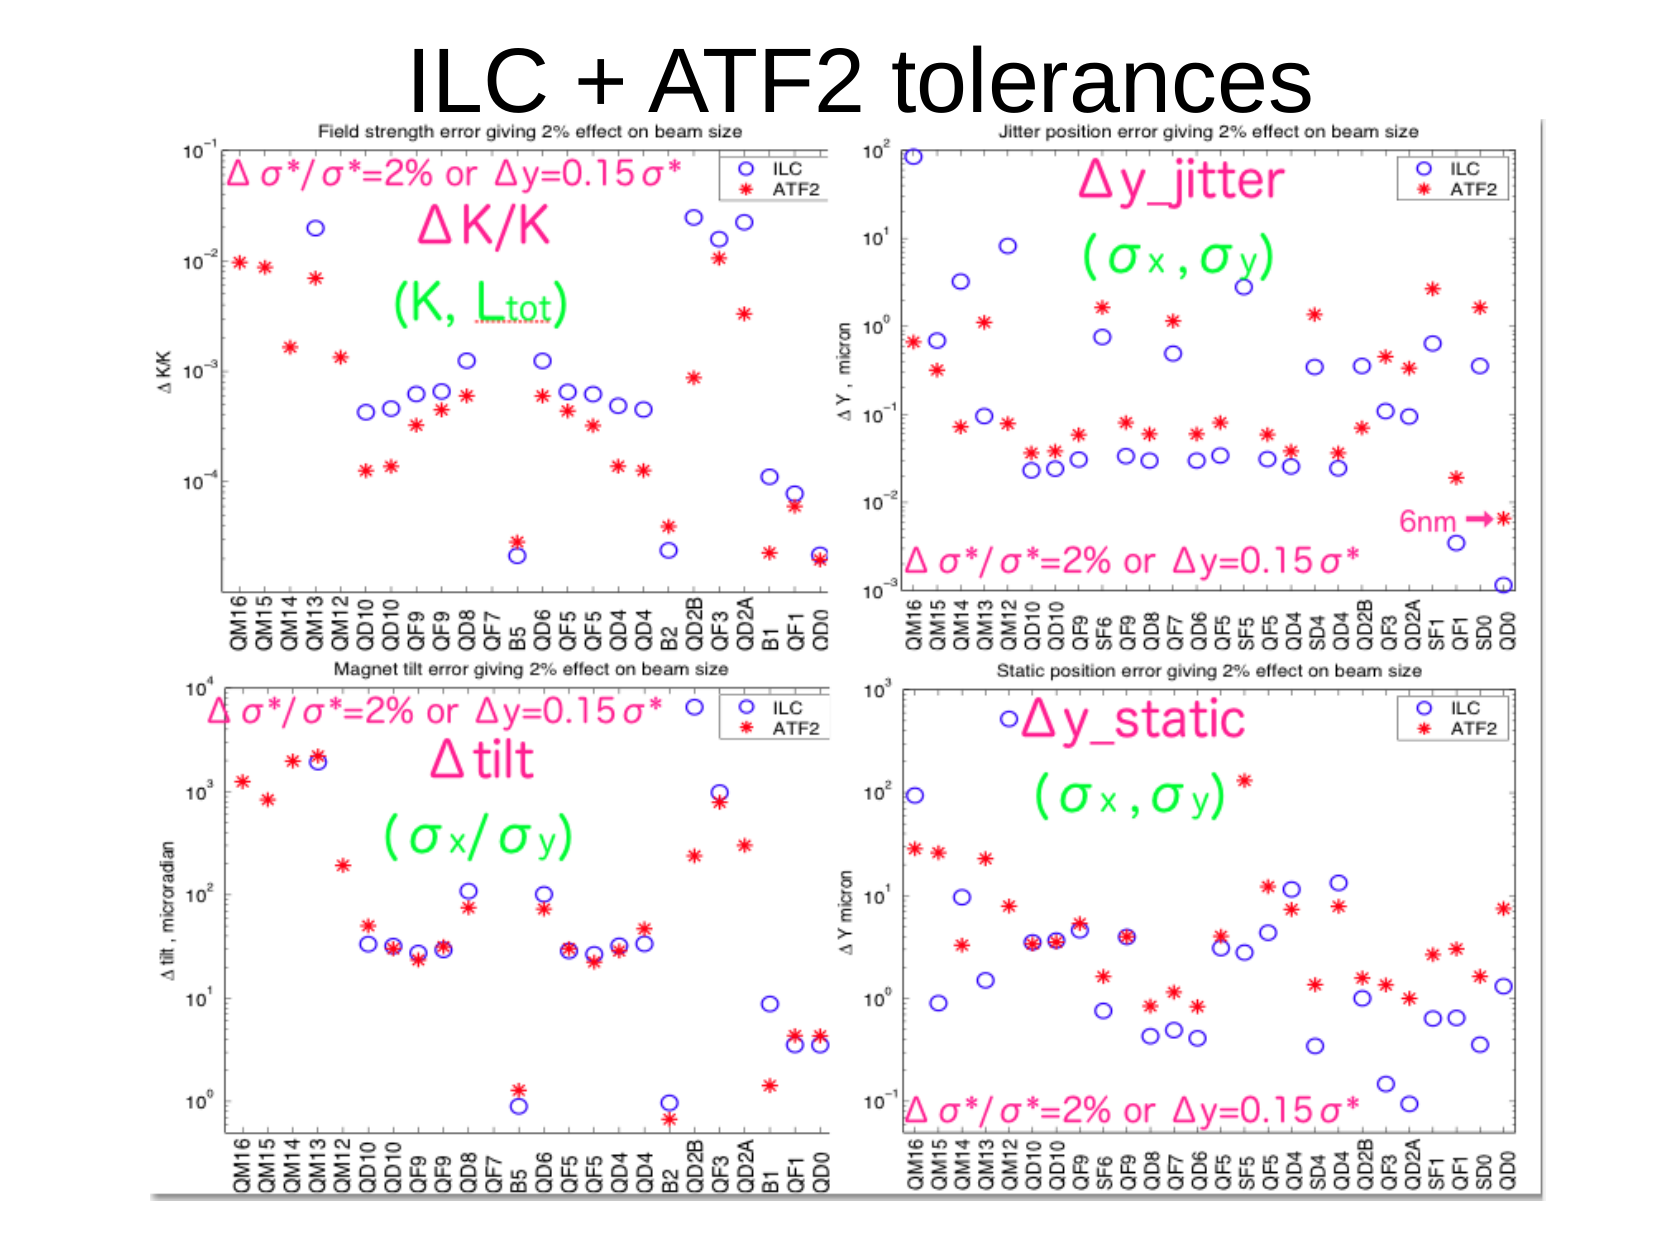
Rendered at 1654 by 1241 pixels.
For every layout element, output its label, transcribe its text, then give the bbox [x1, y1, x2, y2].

picture [150, 119, 1546, 1201]
title ILC + ATF2 tolerances [116, 0, 1606, 178]
